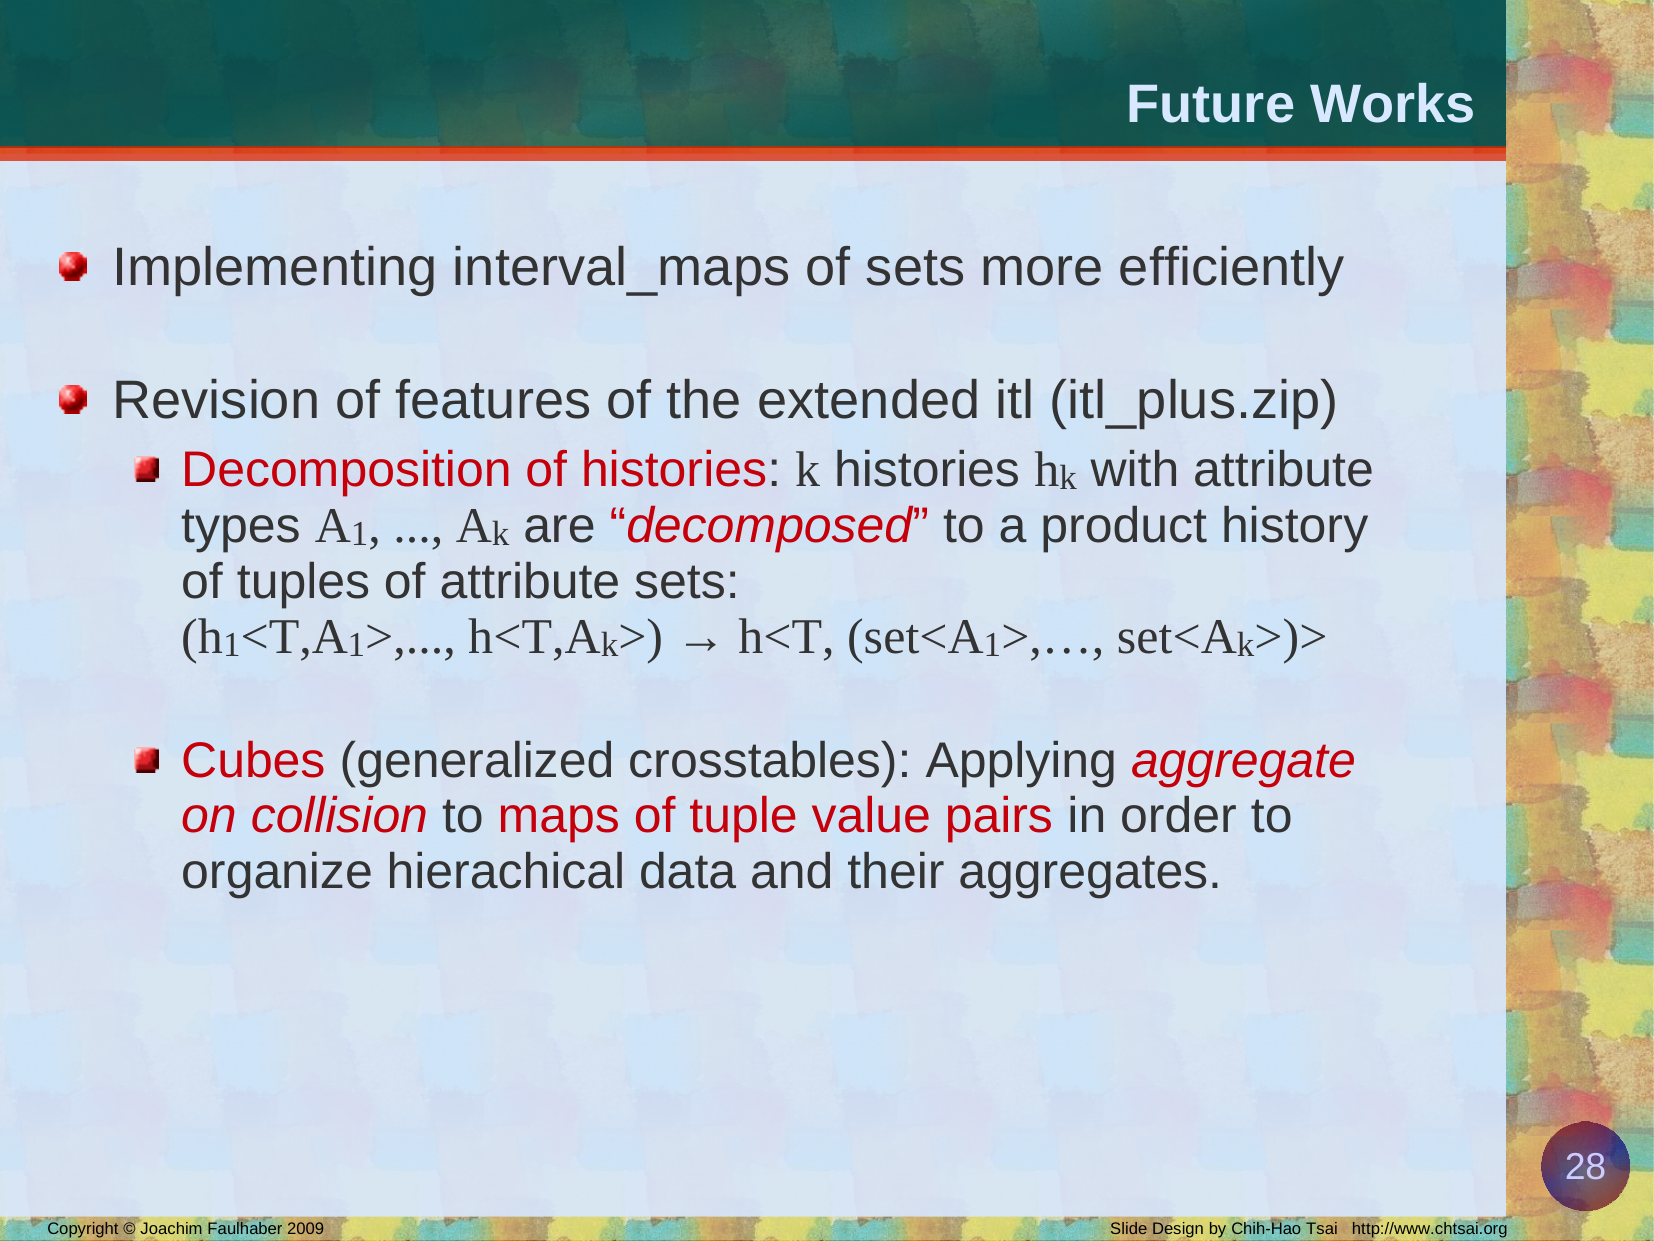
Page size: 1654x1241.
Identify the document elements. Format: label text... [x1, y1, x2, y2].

title Future Works [29, 59, 1477, 148]
list Implementing interval_maps of sets more efficiently Revision of features of the extended itl (itl_plus.zip) Decomposition of histories: k histories hk with attribute types A1, ..., Ak are “decomposed” to a product history of tuples of attribute sets: (h1<T,A1>,..., h<T,Ak>) → h<T, (set<A1>,…, set<Ak>)> Cubes (generalized crosstables): Applying aggregate on collision to maps of tuple value pairs in order to organize hierachical data and their aggregates. [59, 236, 1418, 1182]
